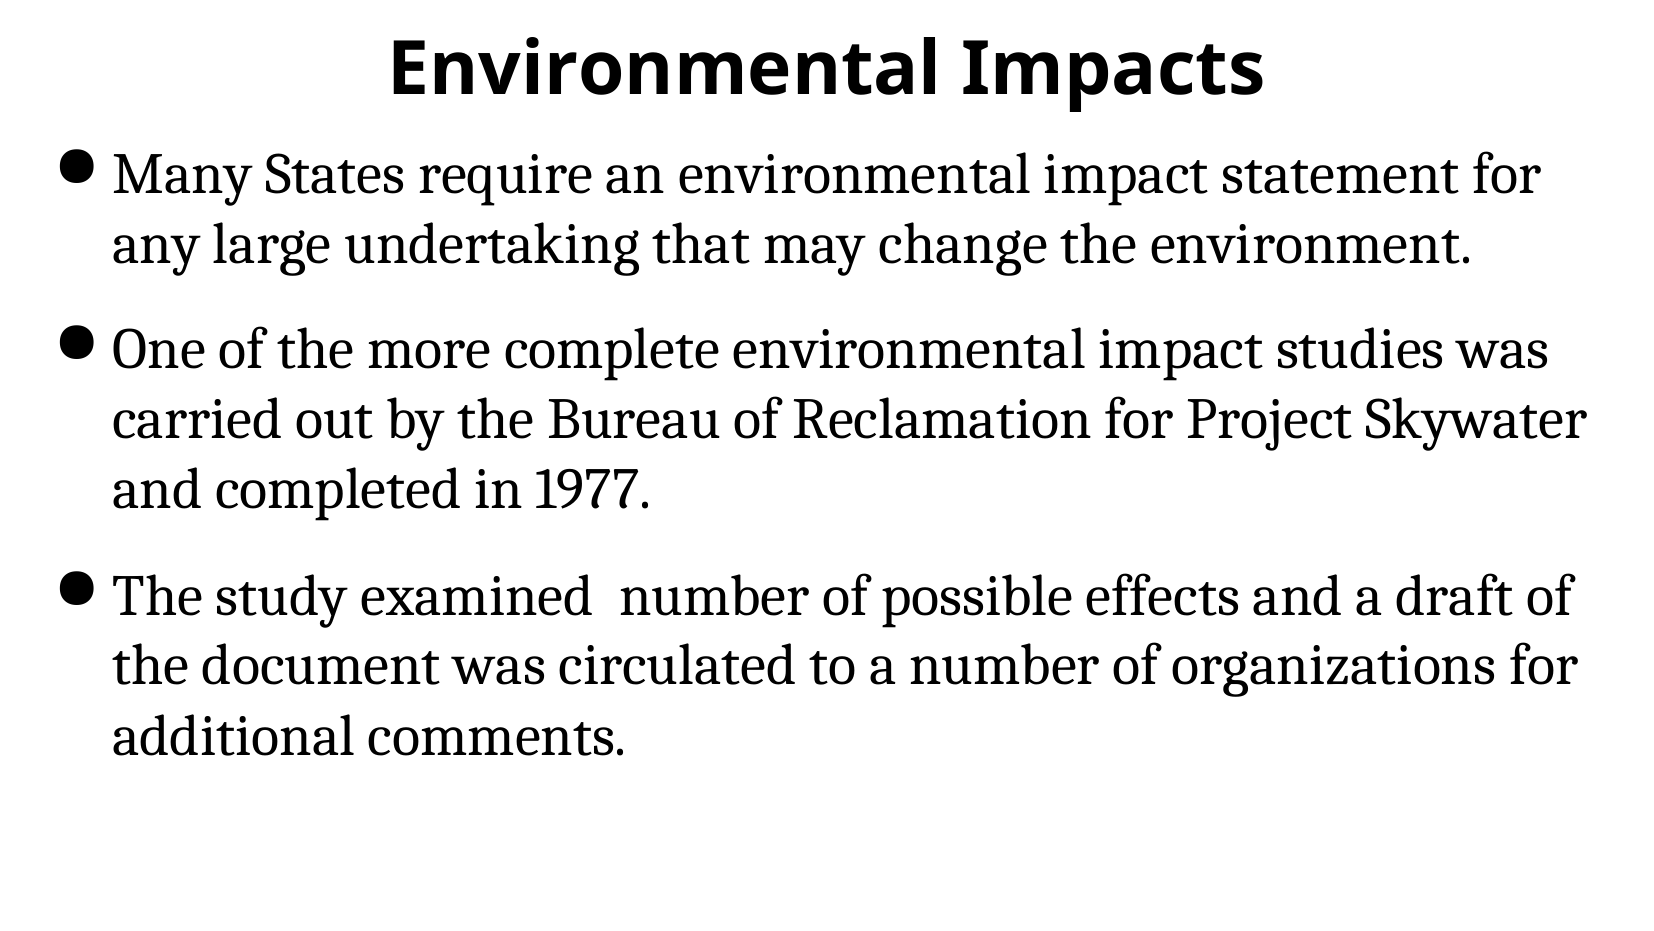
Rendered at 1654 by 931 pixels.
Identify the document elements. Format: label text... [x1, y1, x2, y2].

title Environmental Impacts [0, 17, 1654, 124]
text_box Many States require an environmental impact statement for any large undertaking that may change the environment. One of the more complete environmental impact studies was carried out by the Bureau of Reclamation for Project Skywater and completed in 1977. The study examined number of possible effects and a draft of the document was circulated to a number of organizations for additional comments. [37, 67, 1622, 774]
